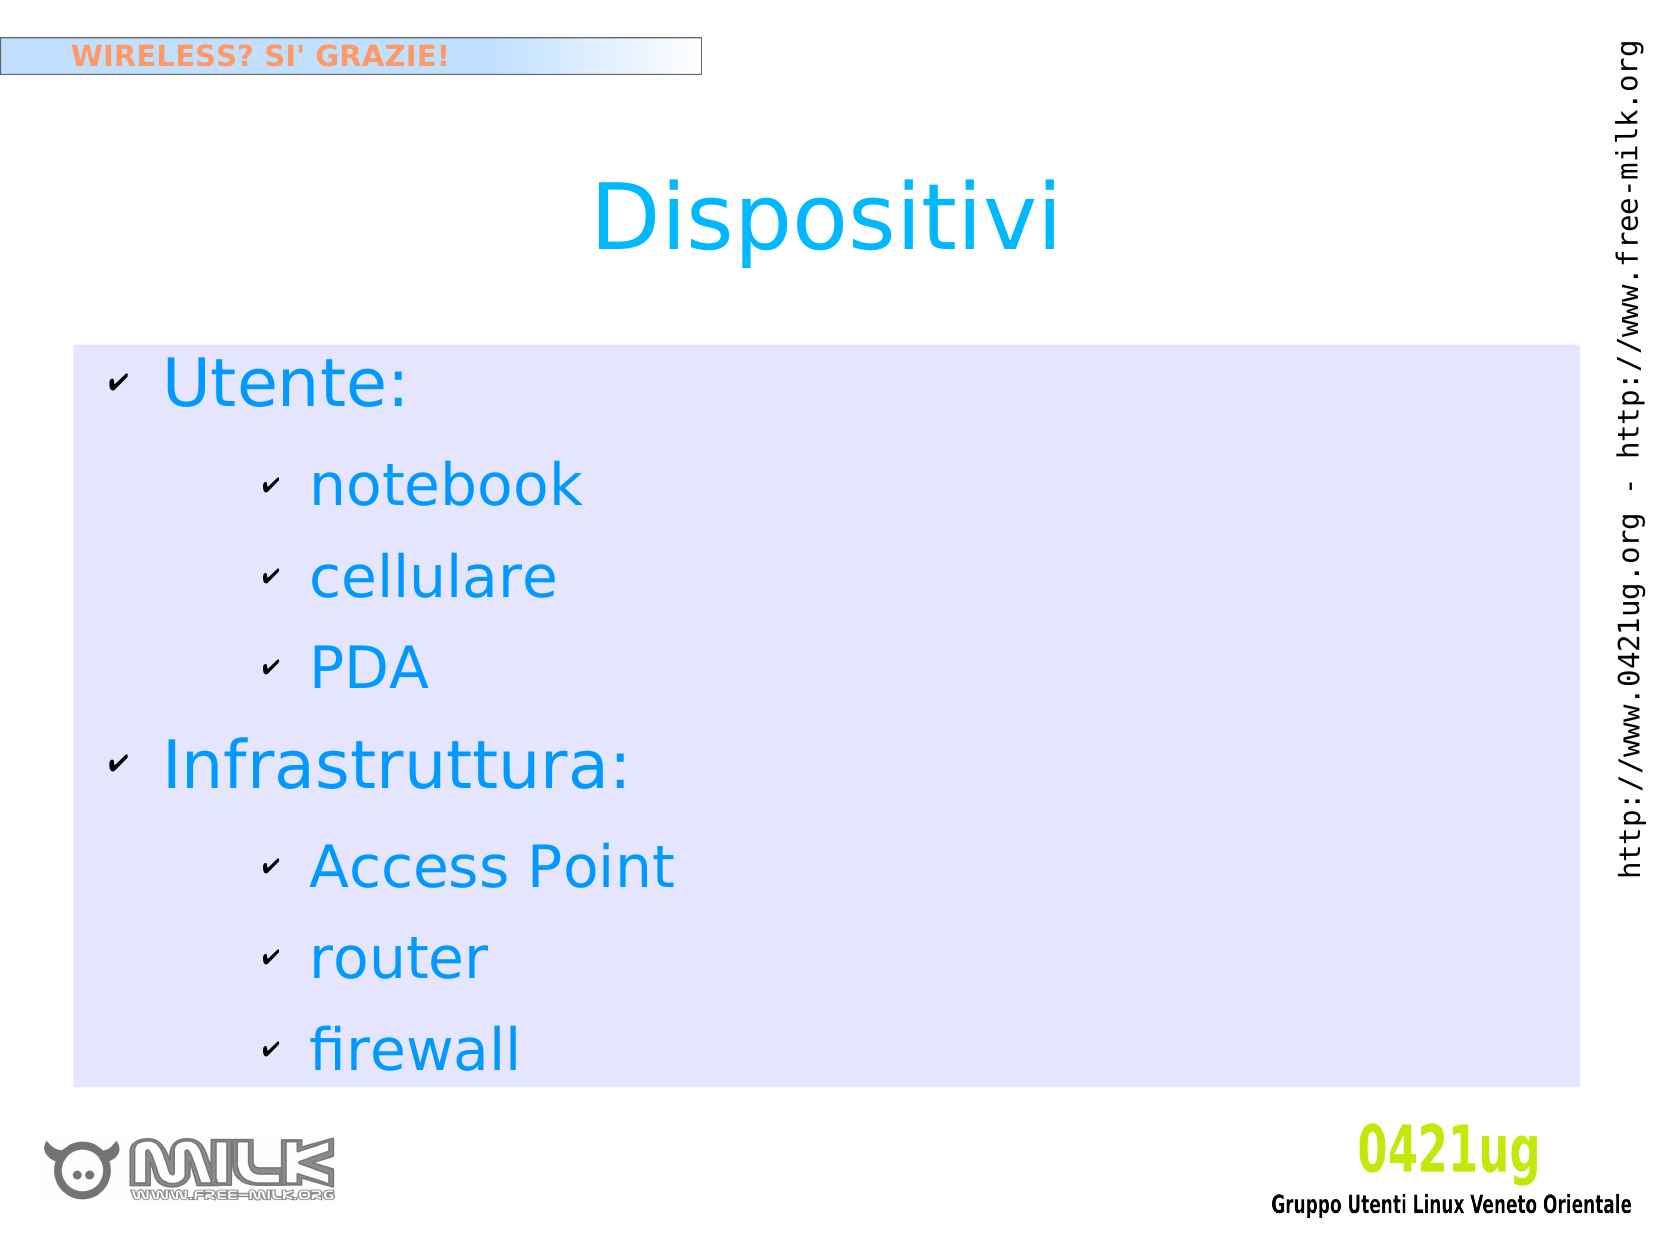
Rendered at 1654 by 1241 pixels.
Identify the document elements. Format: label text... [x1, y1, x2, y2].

list Utente: notebook cellulare PDA Infrastruttura: Access Point router firewall [73, 344, 1580, 1088]
picture [40, 1133, 338, 1205]
title Dispositivi [121, 114, 1533, 322]
picture [1272, 1123, 1631, 1218]
